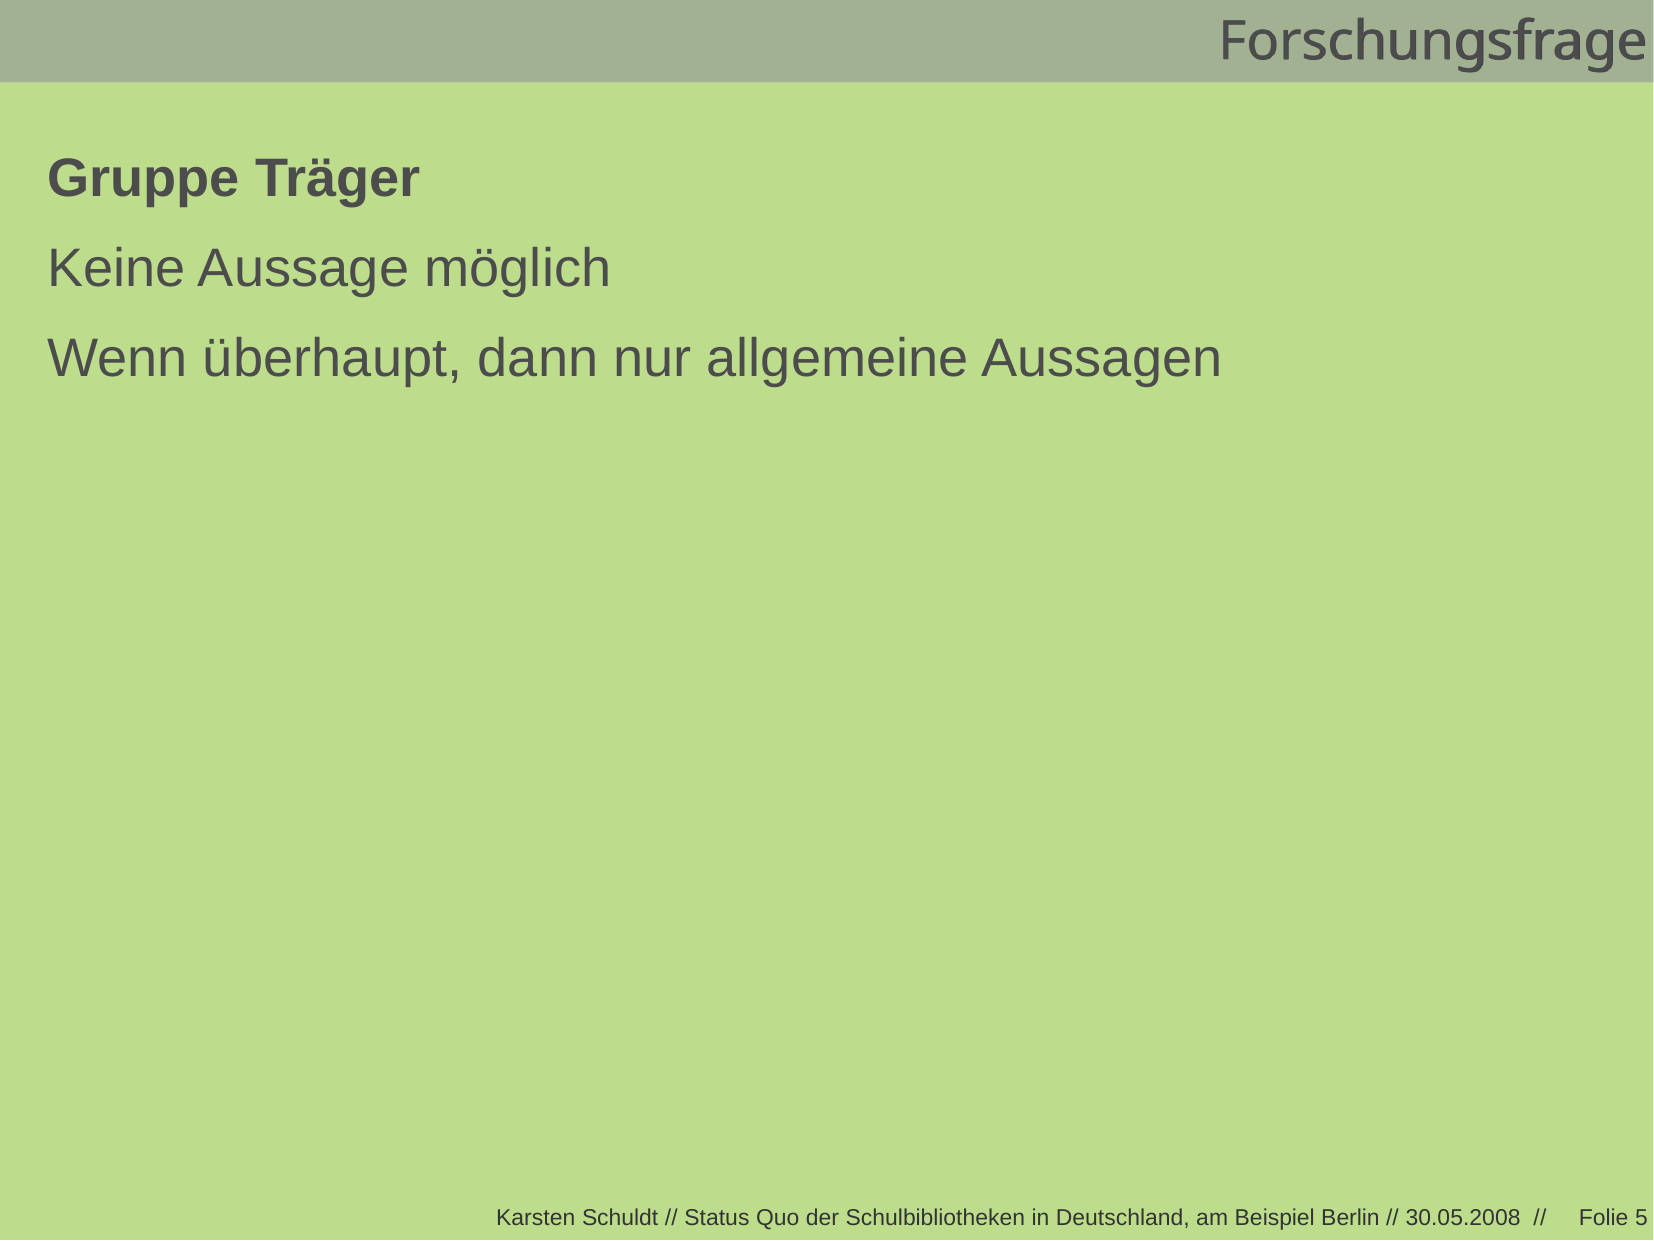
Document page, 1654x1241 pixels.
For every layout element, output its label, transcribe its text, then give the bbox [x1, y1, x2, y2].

title Forschungsfrage [0, 0, 1654, 83]
list Gruppe Träger Keine Aussage möglich Wenn überhaupt, dann nur allgemeine Aussagen [29, 147, 1625, 1034]
